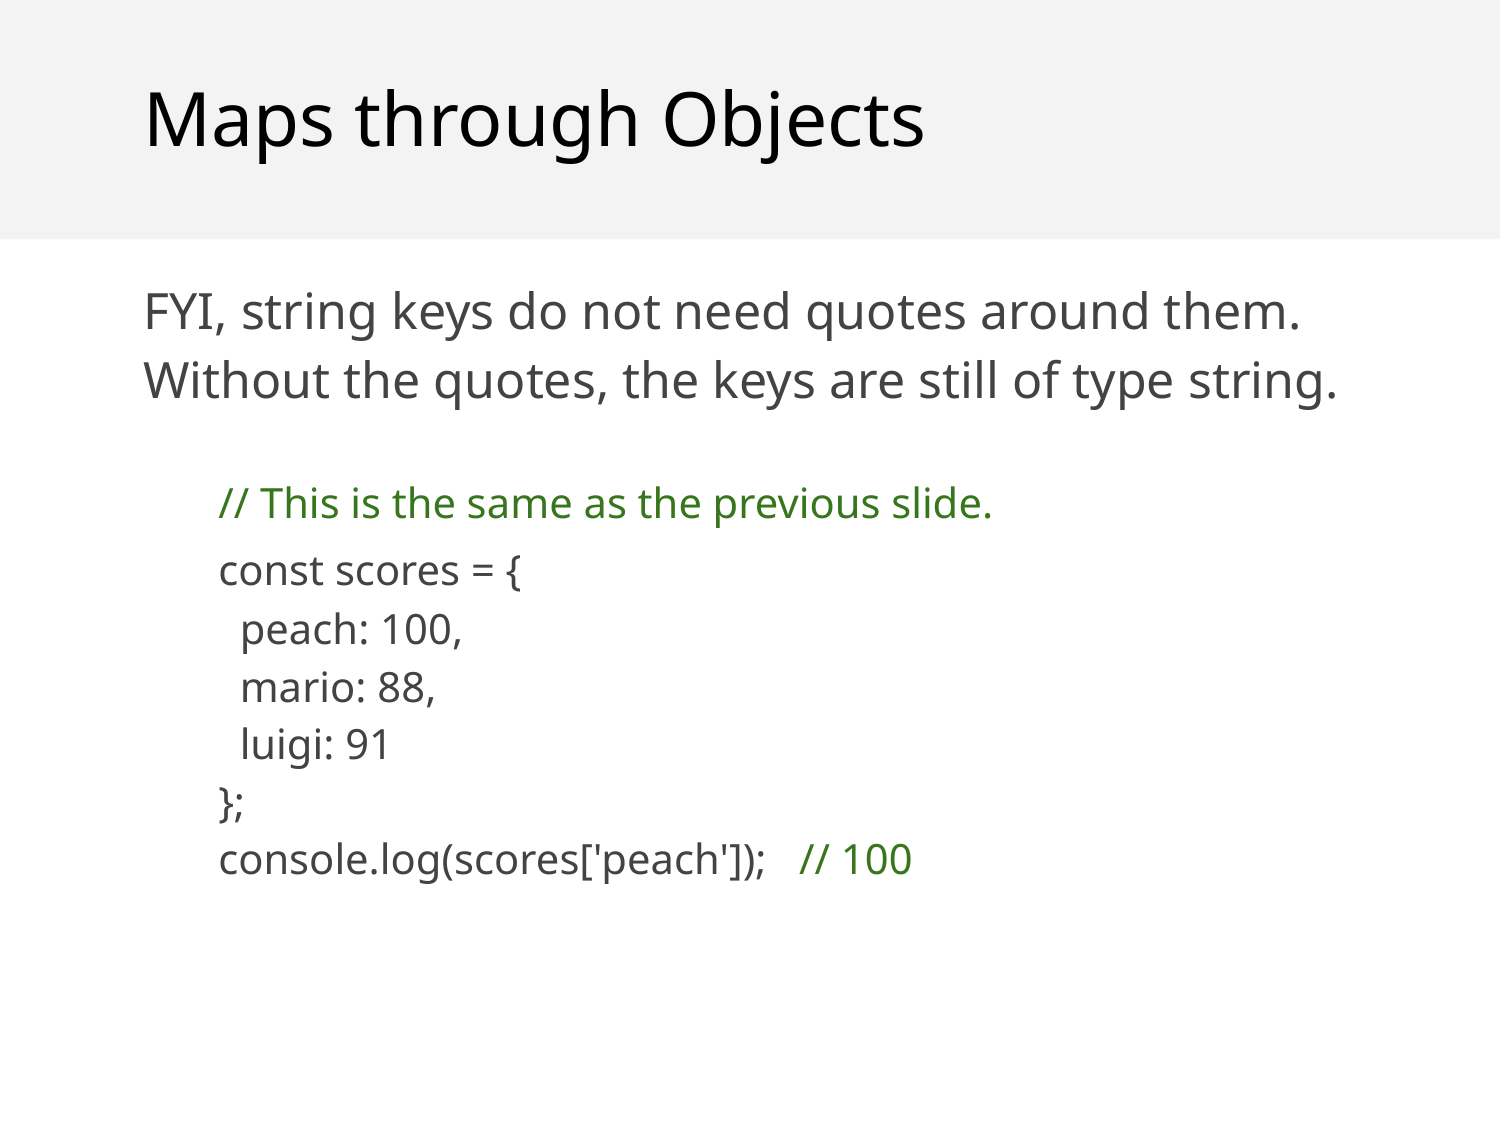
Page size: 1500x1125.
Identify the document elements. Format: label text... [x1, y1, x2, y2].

list FYI, string keys do not need quotes around them. Without the quotes, the keys are still of type string. // This is the same as the previous slide. const scores = { peach: 100, mario: 88, luigi: 91 }; console.log(scores['peach']); // 100 [128, 255, 1372, 1004]
title Maps through Objects [128, 56, 1372, 183]
